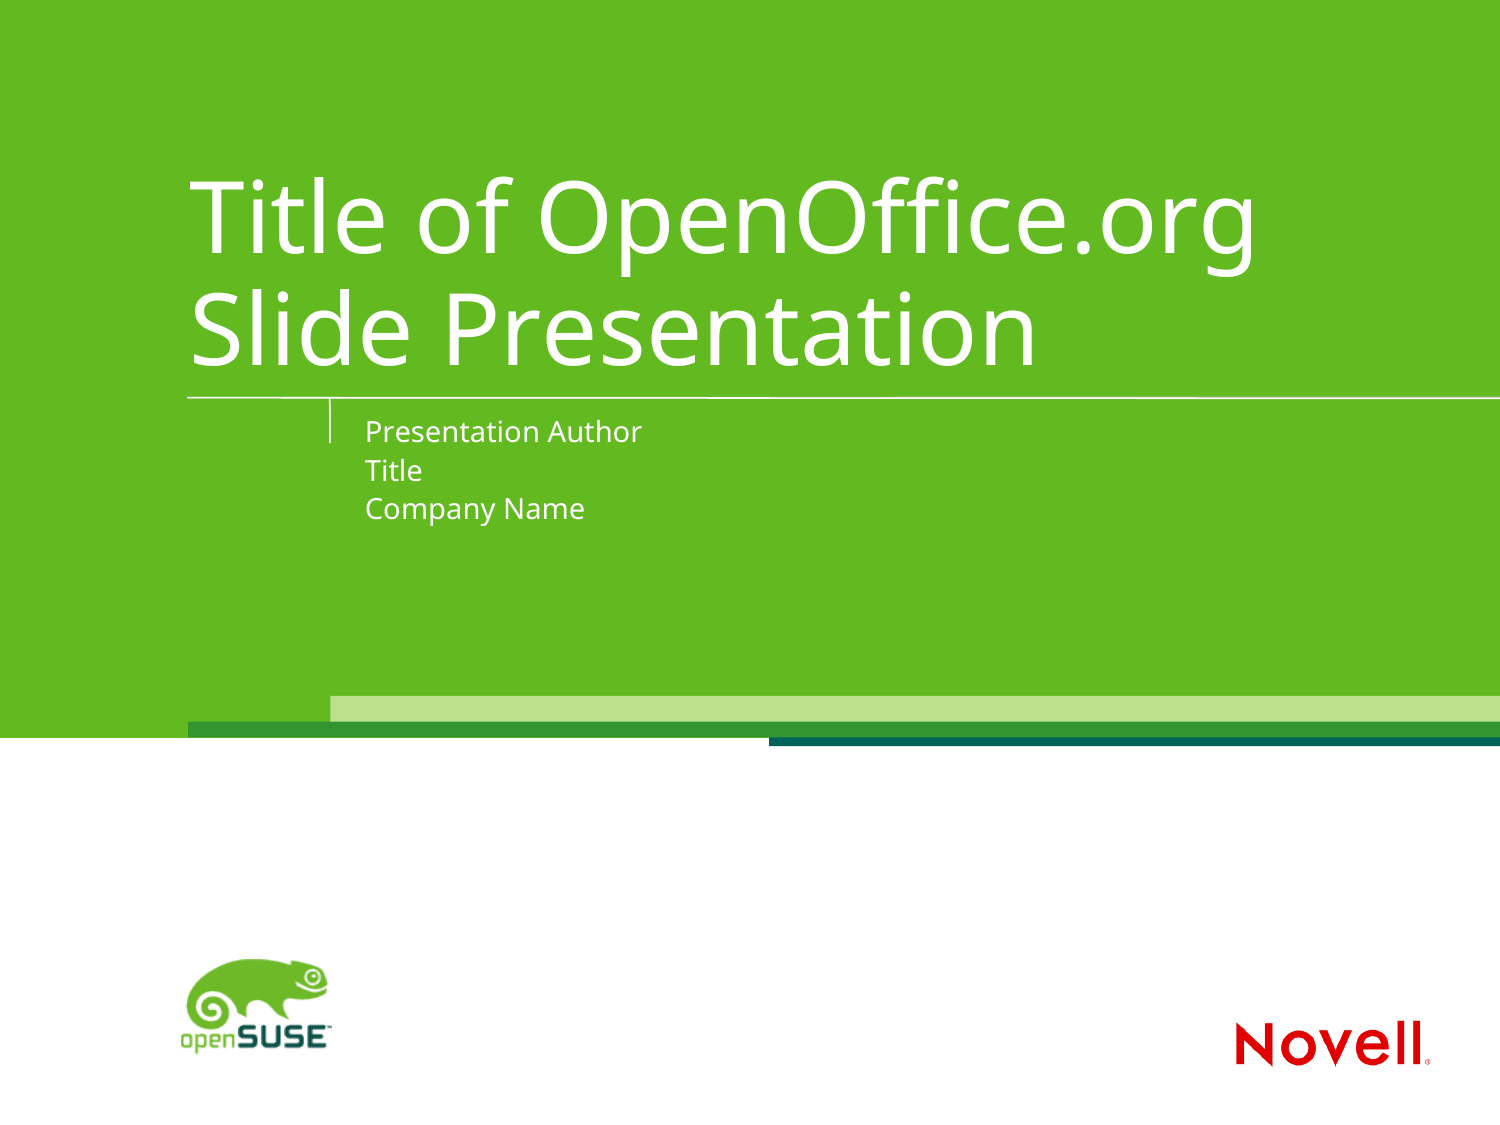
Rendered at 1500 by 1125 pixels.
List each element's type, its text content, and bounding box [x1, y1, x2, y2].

picture [181, 959, 332, 1055]
subtitle Presentation Author Title Company Name [350, 412, 1150, 522]
title Title of OpenOffice.org Slide Presentation [174, 137, 1388, 388]
picture [1227, 1013, 1438, 1074]
